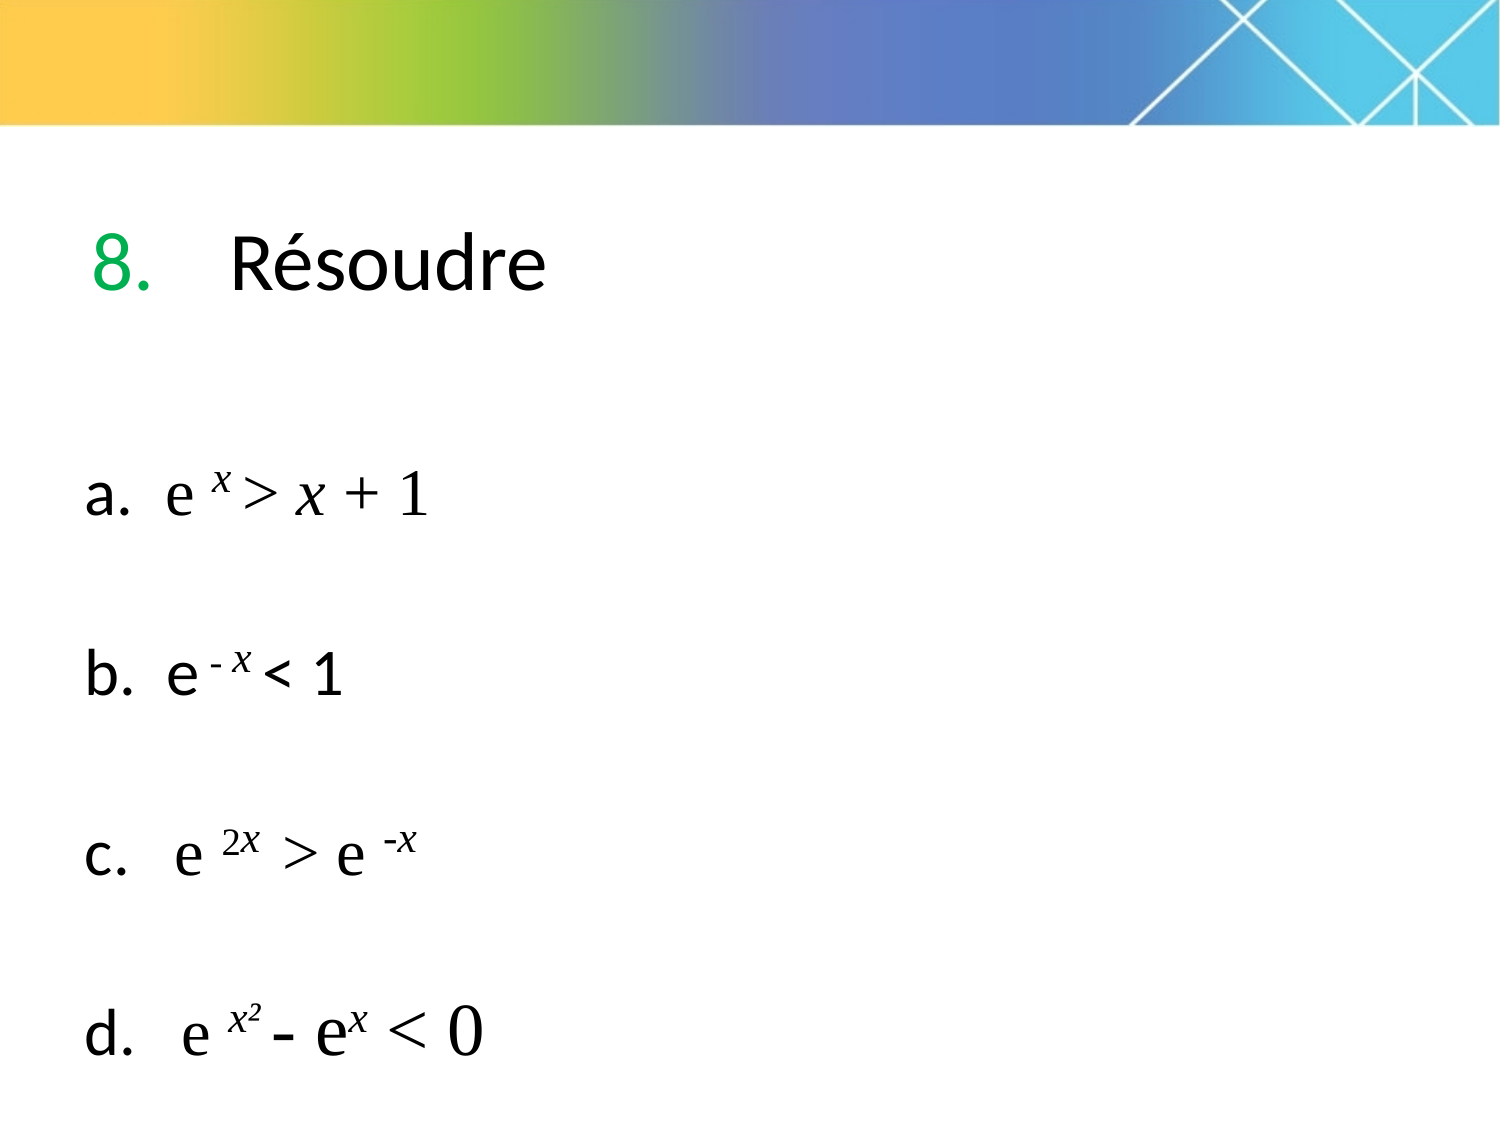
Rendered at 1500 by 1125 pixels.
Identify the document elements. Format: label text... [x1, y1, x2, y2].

title Résoudre [76, 163, 1500, 351]
picture [0, 0, 1500, 127]
text_box a. e x > x + 1 b. e - x < 1 c. e 2x > e -x d. e x² - ex < 0 [70, 342, 1465, 1125]
